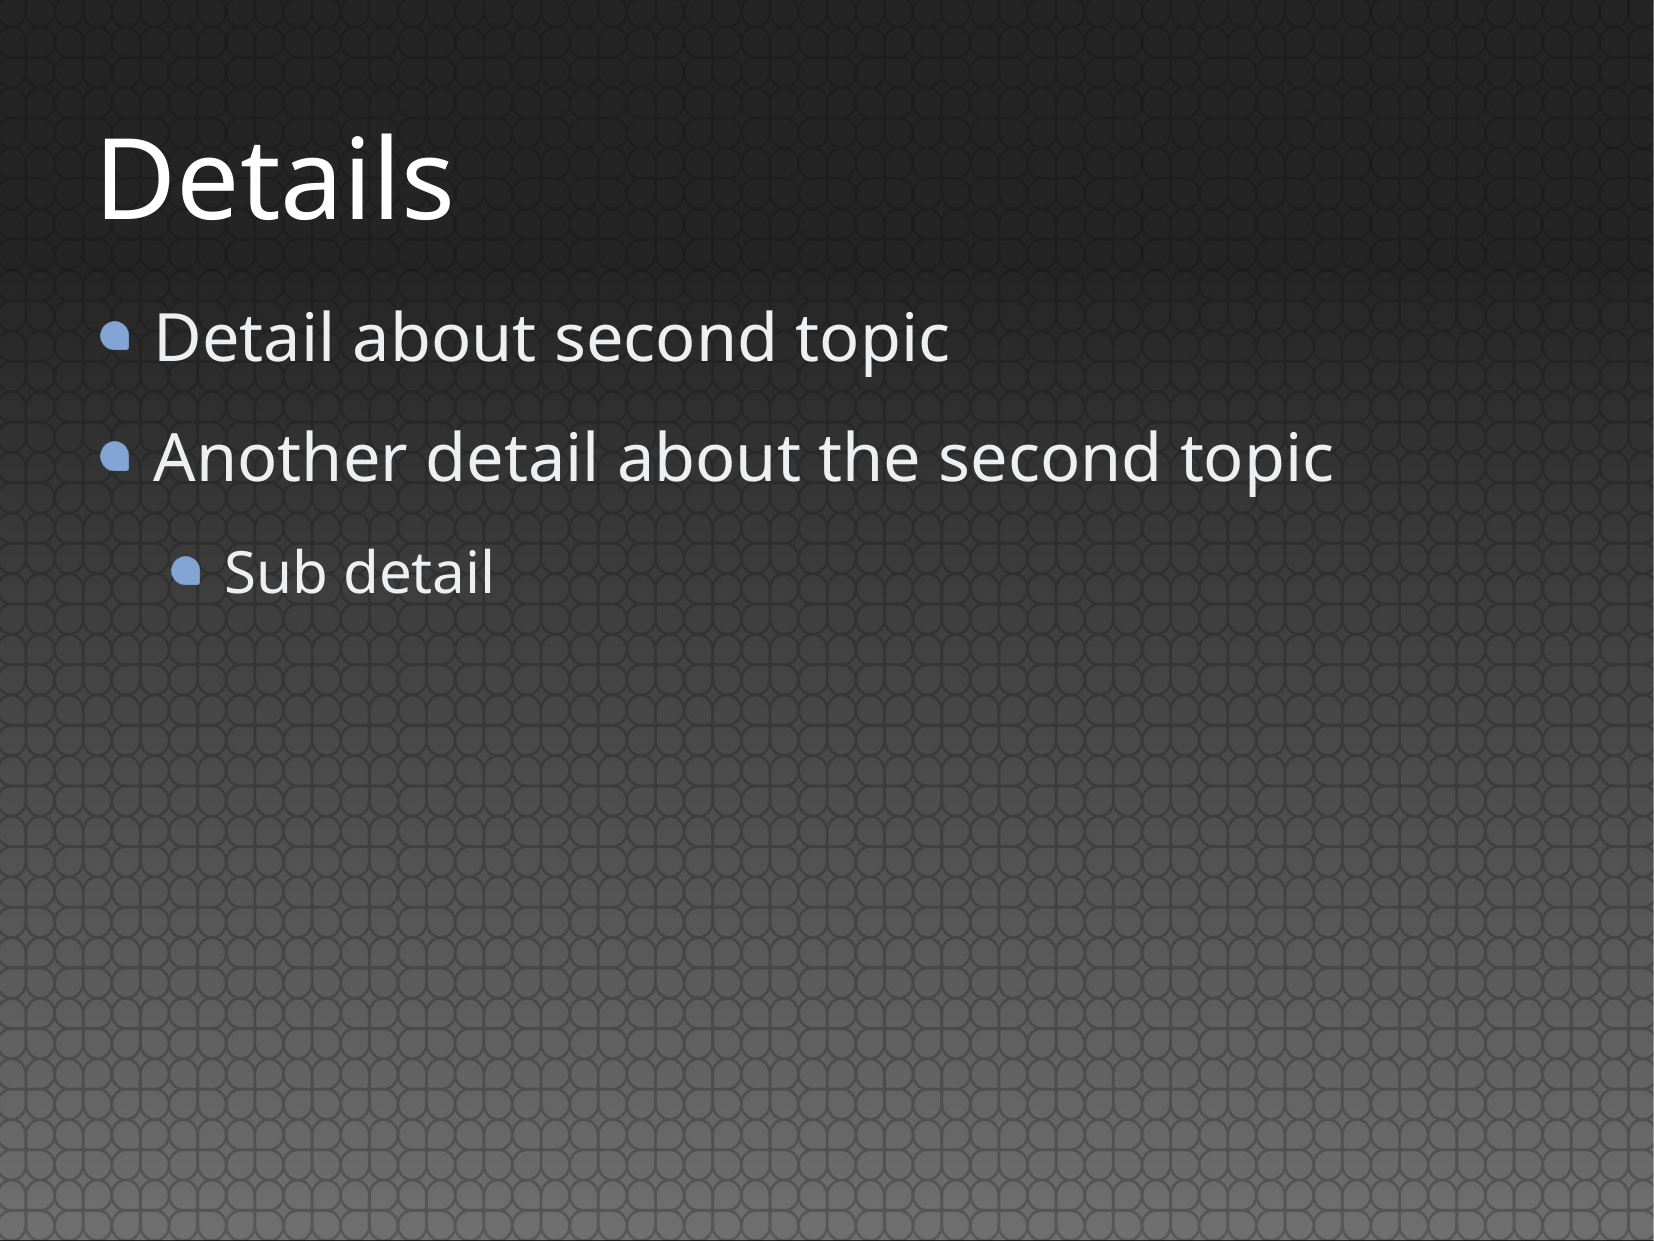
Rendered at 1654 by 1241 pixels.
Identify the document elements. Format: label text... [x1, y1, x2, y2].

title Details [94, 100, 1426, 251]
list Detail about second topic Another detail about the second topic Sub detail [82, 290, 1571, 1094]
picture [0, 0, 1654, 1241]
